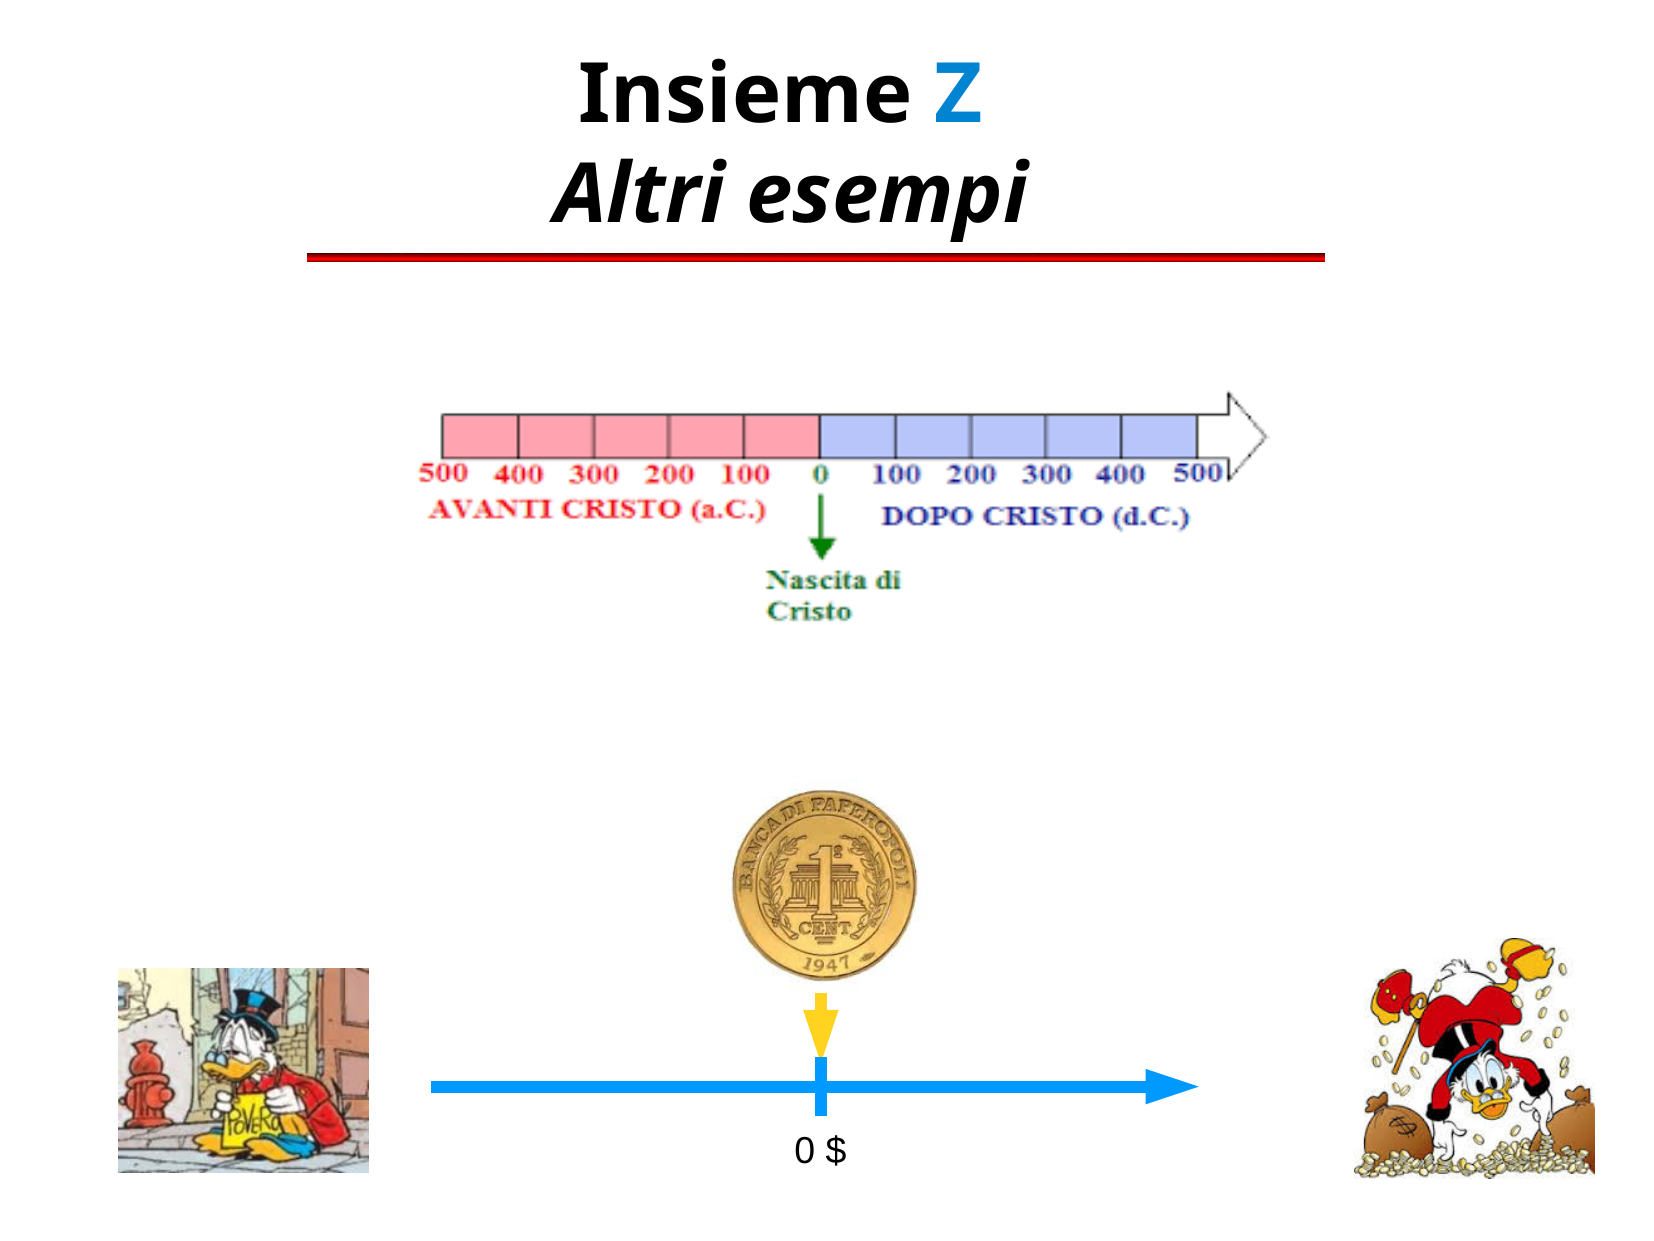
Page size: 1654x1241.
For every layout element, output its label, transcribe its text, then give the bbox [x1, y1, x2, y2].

picture [307, 253, 1325, 262]
picture [413, 389, 1270, 626]
text_box 0 $ [779, 1122, 869, 1179]
picture [118, 968, 369, 1173]
title Insieme Z Altri esempi [116, 31, 1467, 247]
picture [1354, 938, 1595, 1179]
picture [720, 779, 928, 993]
